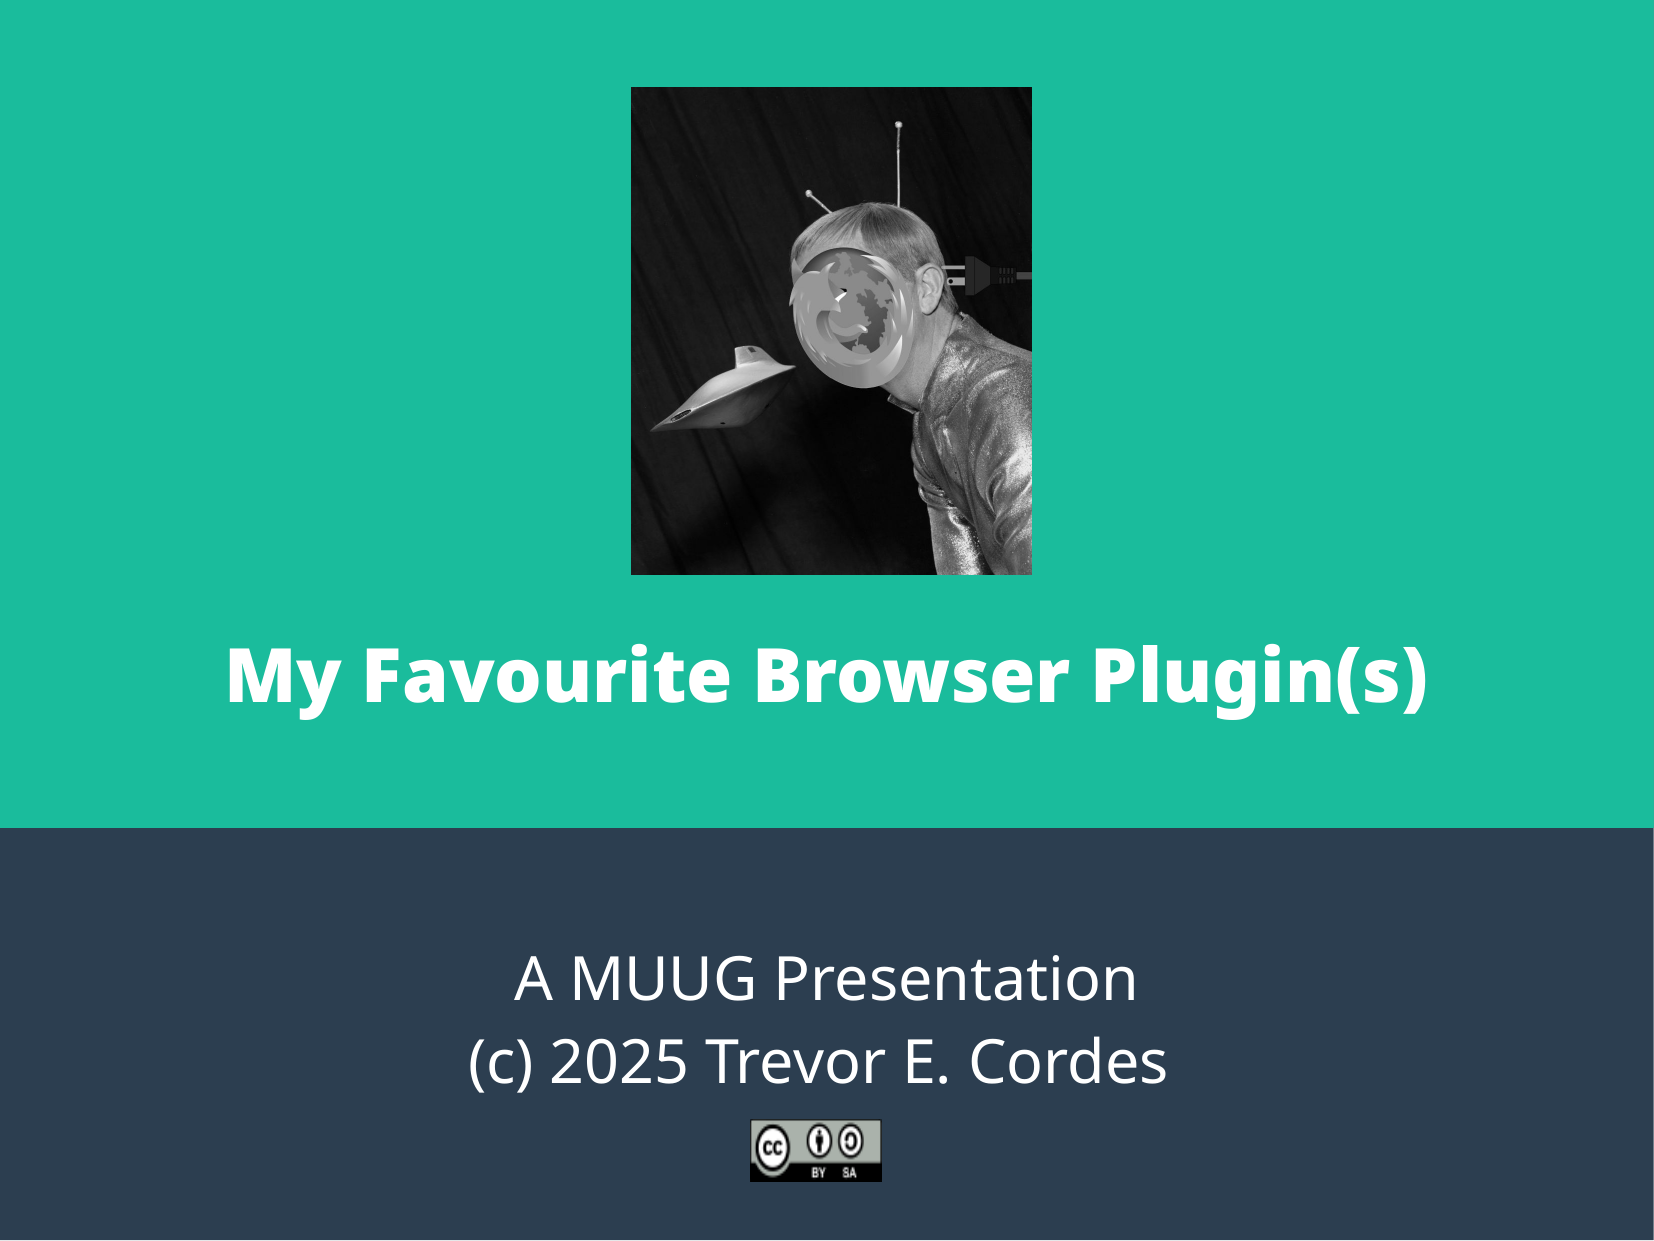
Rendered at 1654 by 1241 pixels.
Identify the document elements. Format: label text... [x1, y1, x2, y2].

picture [750, 1119, 882, 1182]
picture [631, 87, 1032, 575]
title My Favourite Browser Plugin(s) [59, 574, 1595, 823]
subtitle A MUUG Presentation (c) 2025 Trevor E. Cordes [59, 856, 1595, 1182]
